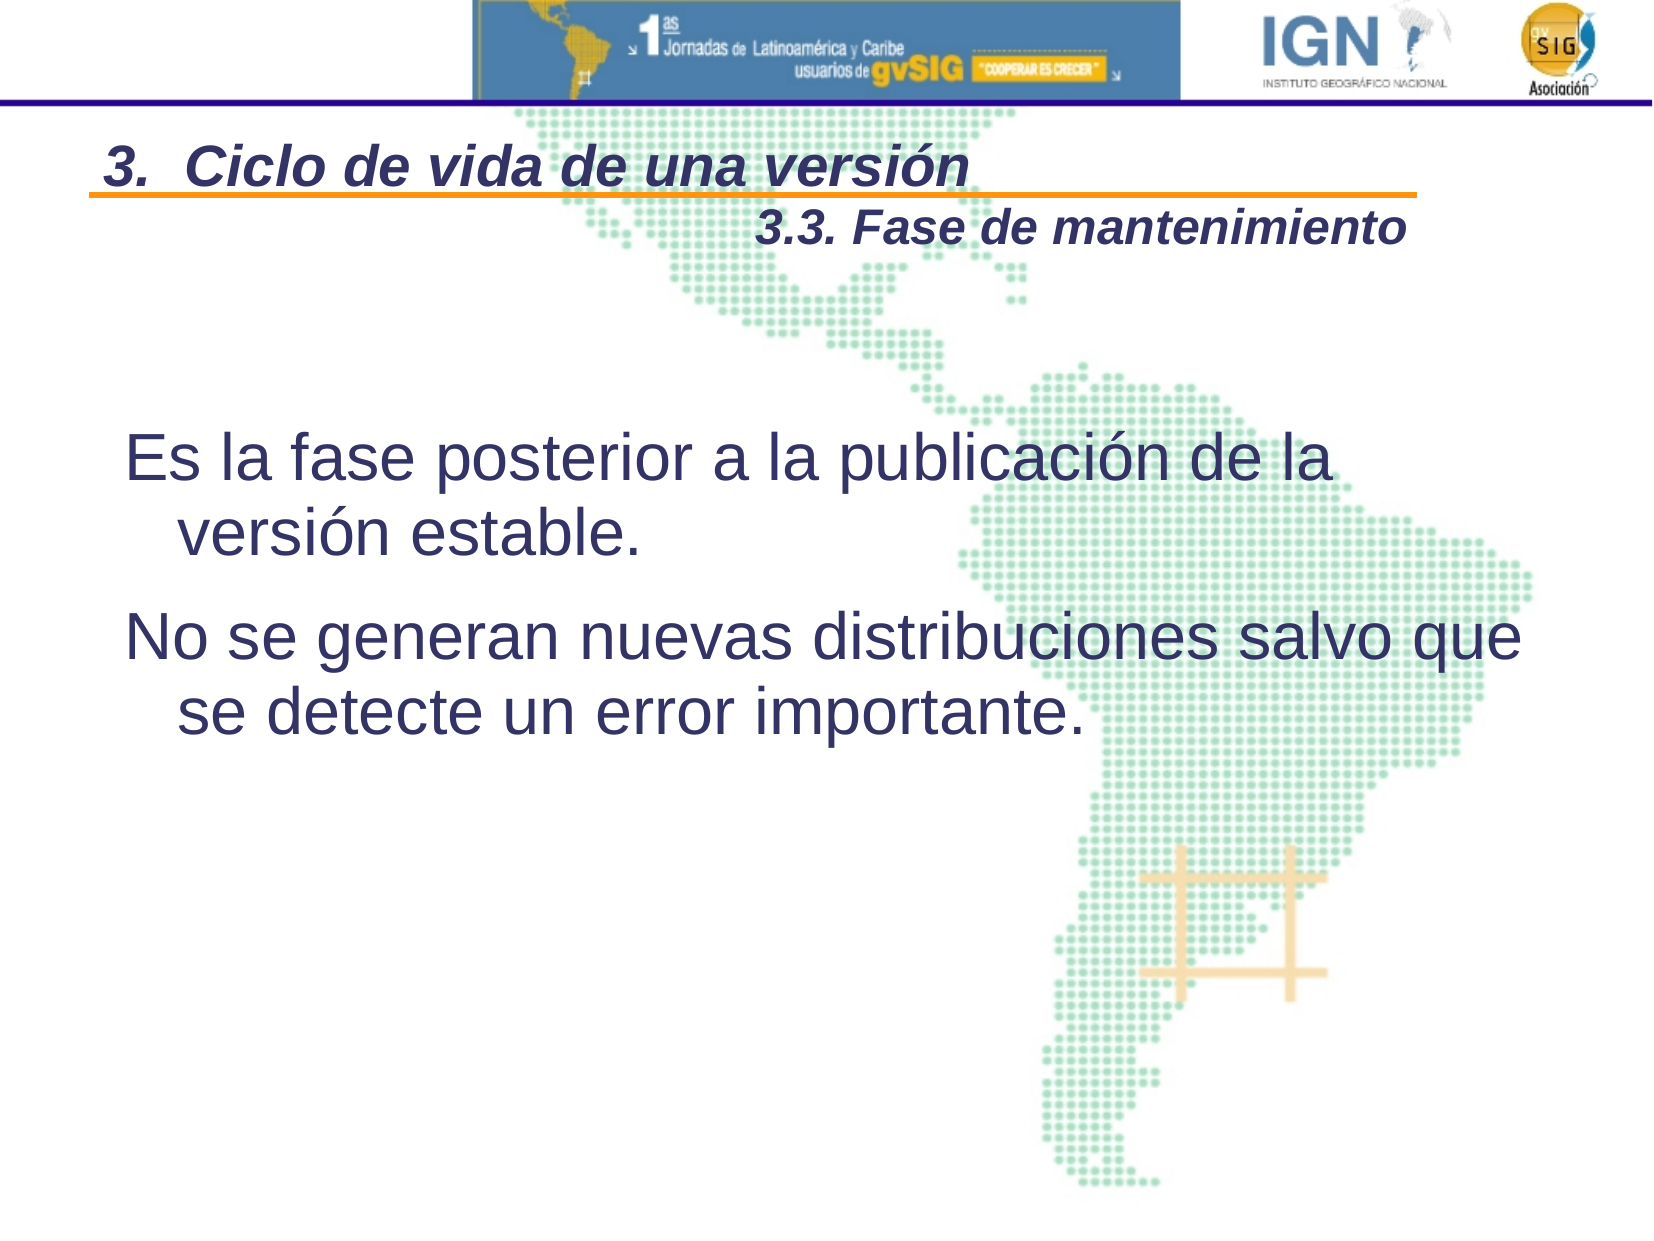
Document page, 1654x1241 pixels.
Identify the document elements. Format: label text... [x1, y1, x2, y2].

list Es la fase posterior a la publicación de la versión estable. No se generan nuevas distribuciones salvo que se detecte un error importante. [106, 420, 1530, 1224]
text_box 3.3. Fase de mantenimiento [124, 191, 1424, 265]
text_box 3. Ciclo de vida de una versión [88, 126, 1388, 192]
picture [0, 0, 1653, 1238]
